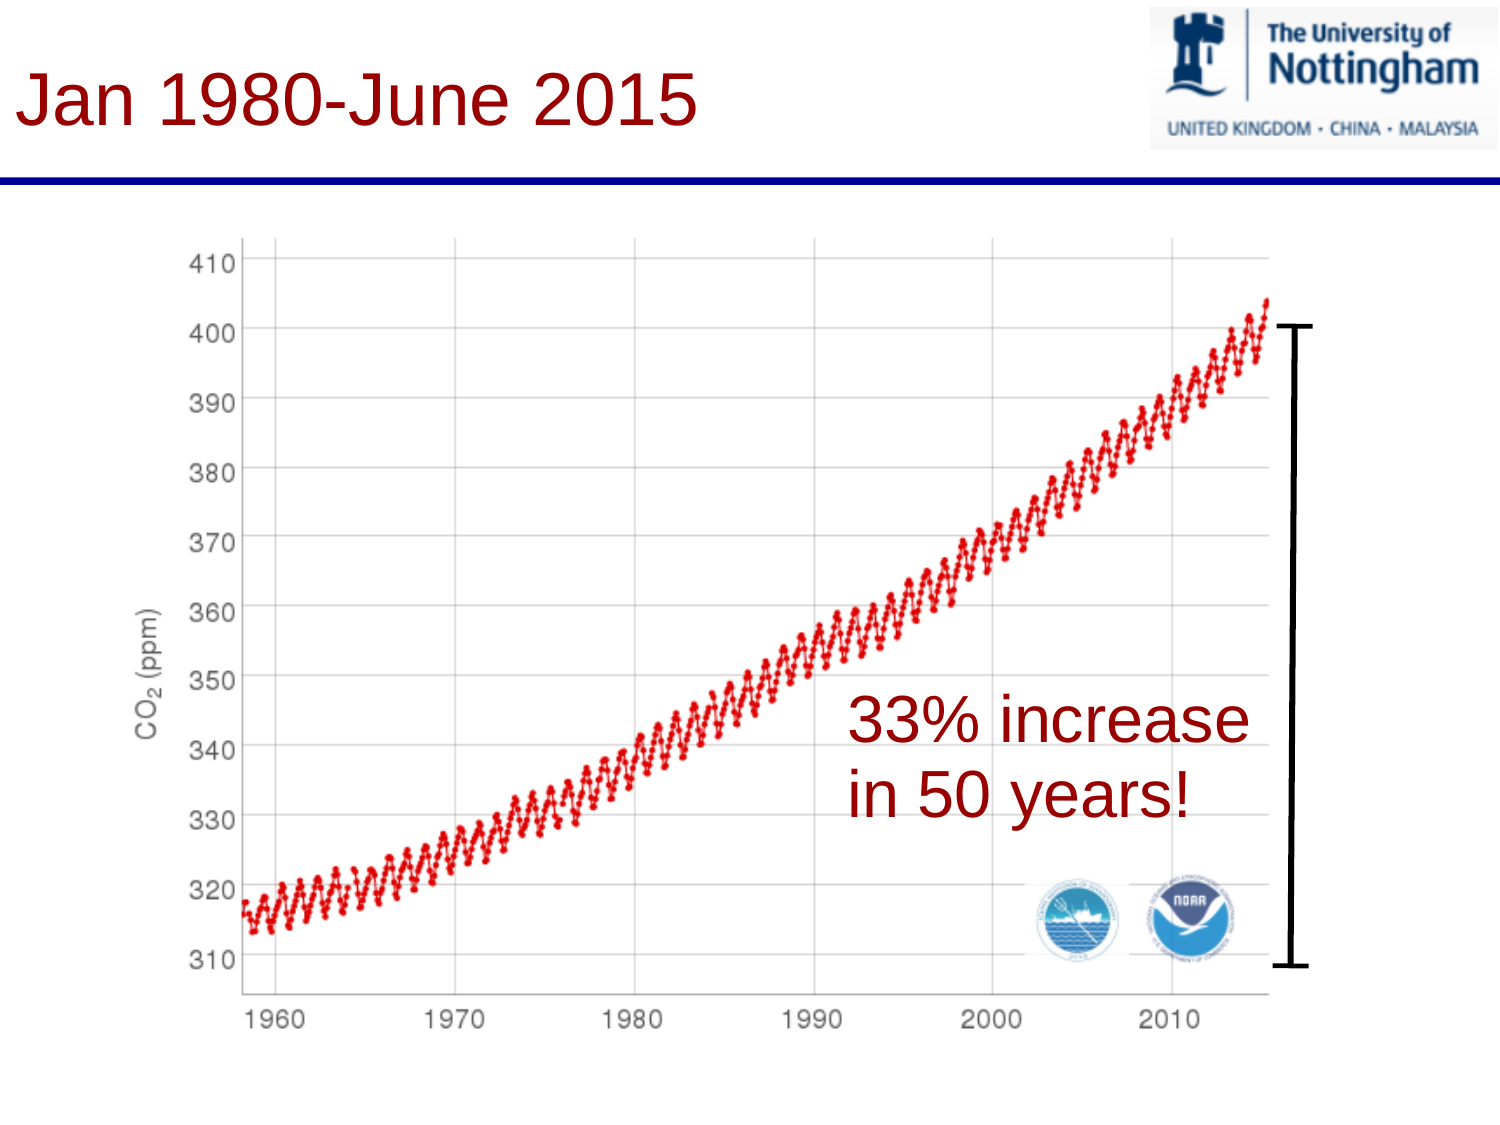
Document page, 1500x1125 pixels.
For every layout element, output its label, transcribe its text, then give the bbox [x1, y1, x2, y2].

title 33% increase in 50 years! [847, 623, 1267, 891]
picture [1150, 7, 1498, 150]
title Jan 1980-June 2015 [15, 22, 1378, 178]
picture [125, 221, 1285, 1041]
